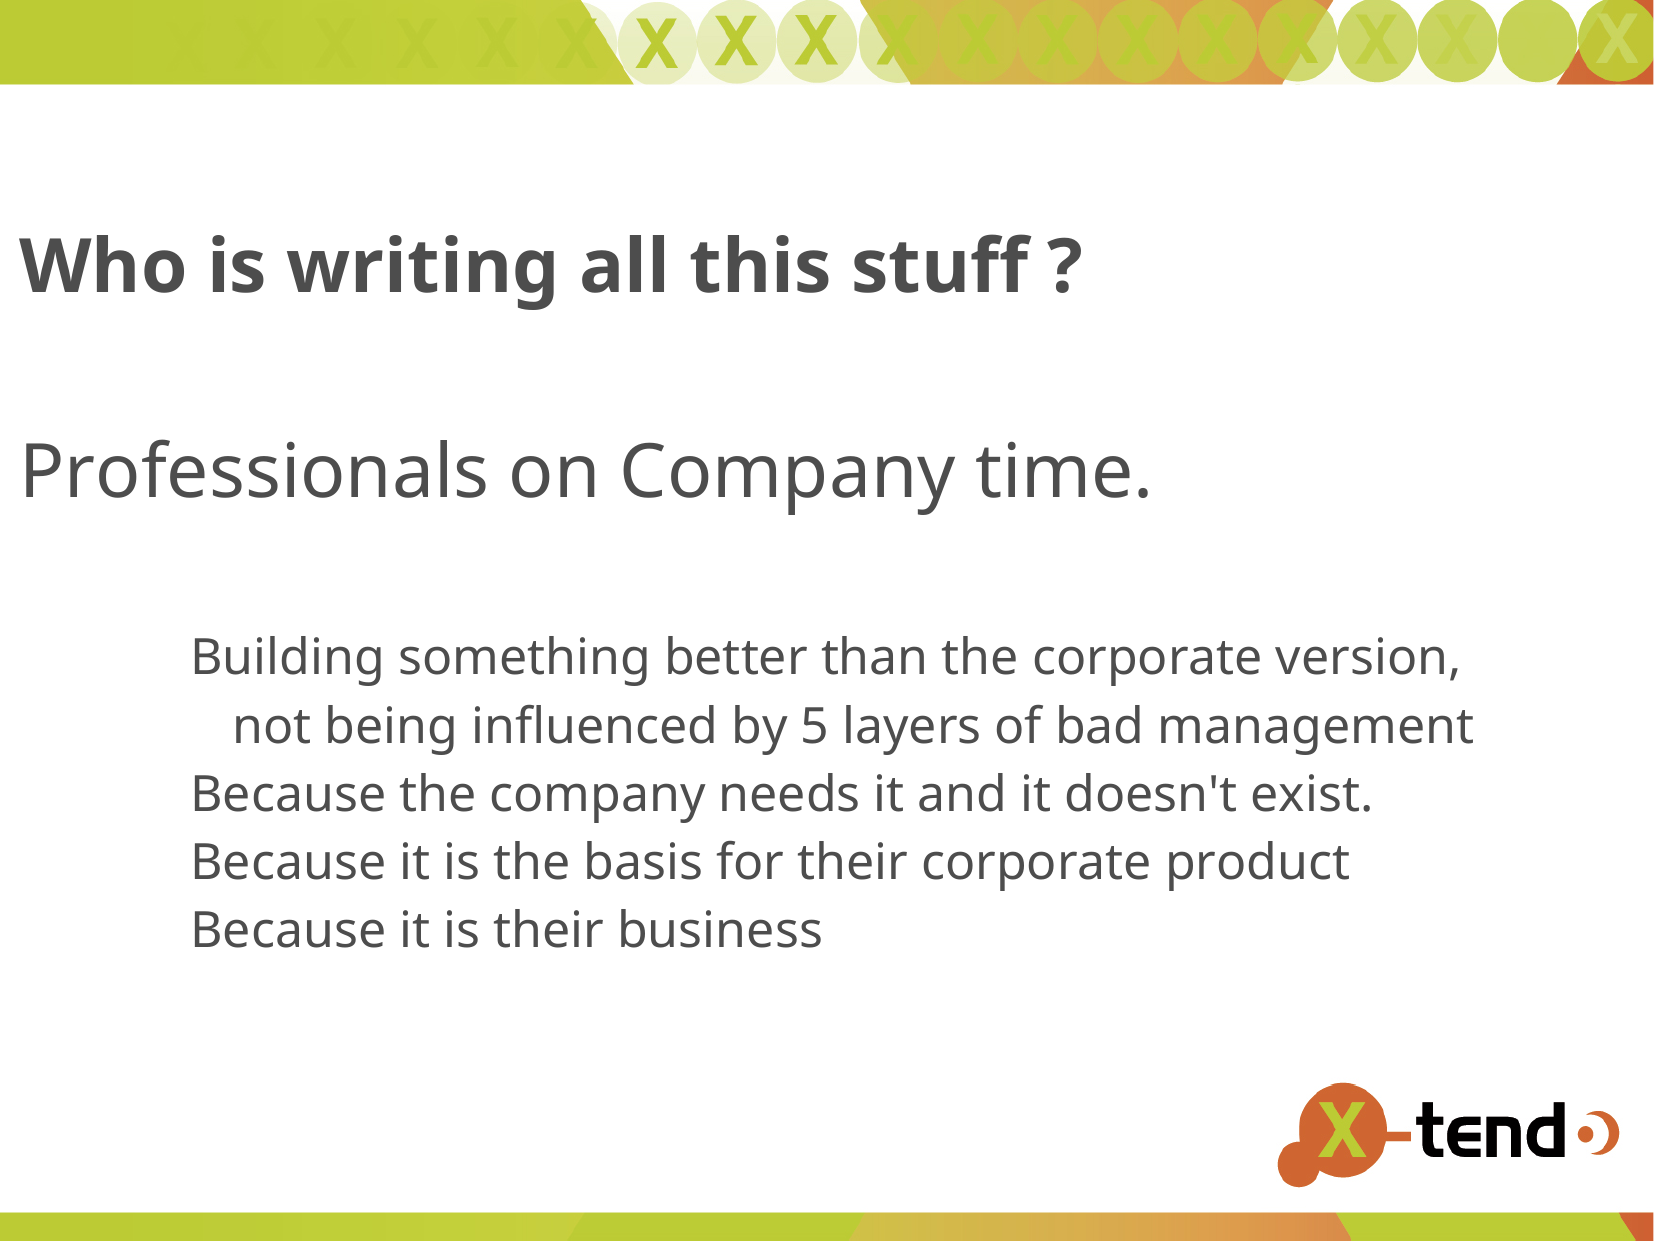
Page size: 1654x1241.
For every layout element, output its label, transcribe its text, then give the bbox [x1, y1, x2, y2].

text_box Who is writing all this stuff ? Professionals on Company time. Building something better than the corporate version, not being influenced by 5 layers of bad management Because the company needs it and it doesn't exist. Because it is the basis for their corporate product Because it is their business [4, 0, 1607, 1241]
picture [1607, 0, 1654, 1241]
picture [0, 0, 4, 1241]
